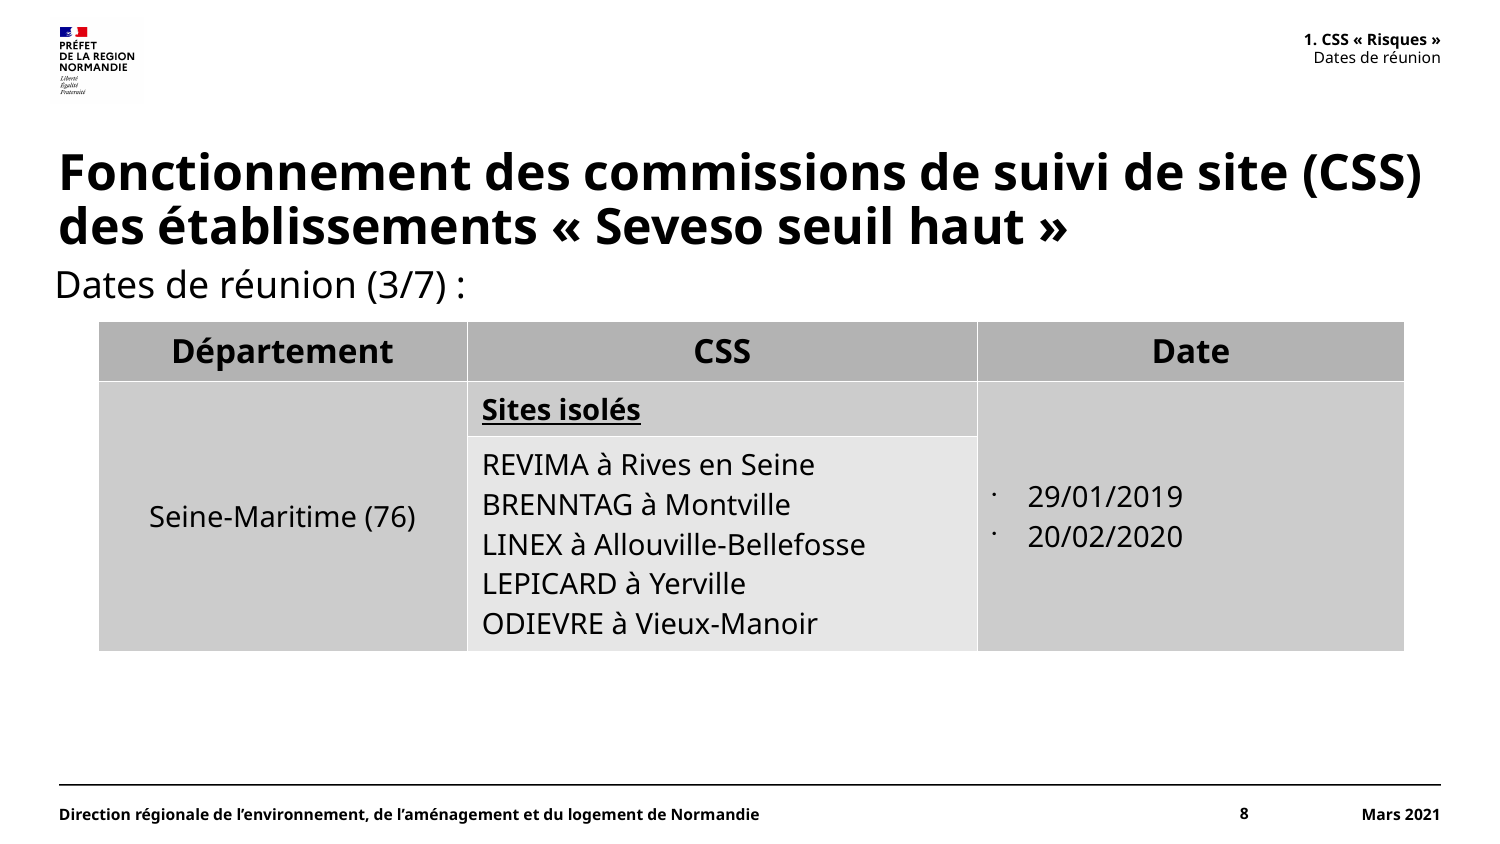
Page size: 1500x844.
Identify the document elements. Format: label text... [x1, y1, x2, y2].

picture [50, 17, 144, 104]
table_cell REVIMA à Rives en Seine BRENNTAG à Montville LINEX à Allouville-Bellefosse LEPICARD à Yerville ODIEVRE à Vieux-Manoir [468, 437, 977, 651]
slide_number <numéro> [1027, 784, 1249, 844]
table_header Date [978, 322, 1404, 381]
table_header CSS [468, 322, 977, 381]
list Dates de réunion (3/7) : [54, 260, 1449, 683]
footer Direction régionale de l’environnement, de l’aménagement et du logement de Normandie [59, 784, 1027, 844]
title Fonctionnement des commissions de suivi de site (CSS) des établissements « Seveso seuil haut » [59, 147, 1441, 260]
list CSS « Risques » Dates de réunion [543, 29, 1441, 89]
table_cell Seine-Maritime (76) [99, 382, 467, 651]
table_header Département [99, 322, 467, 381]
table_cell 29/01/2019 20/02/2020 [978, 382, 1404, 651]
slide_number Mars 2021 [1249, 784, 1441, 844]
table_cell Sites isolés [468, 382, 977, 436]
